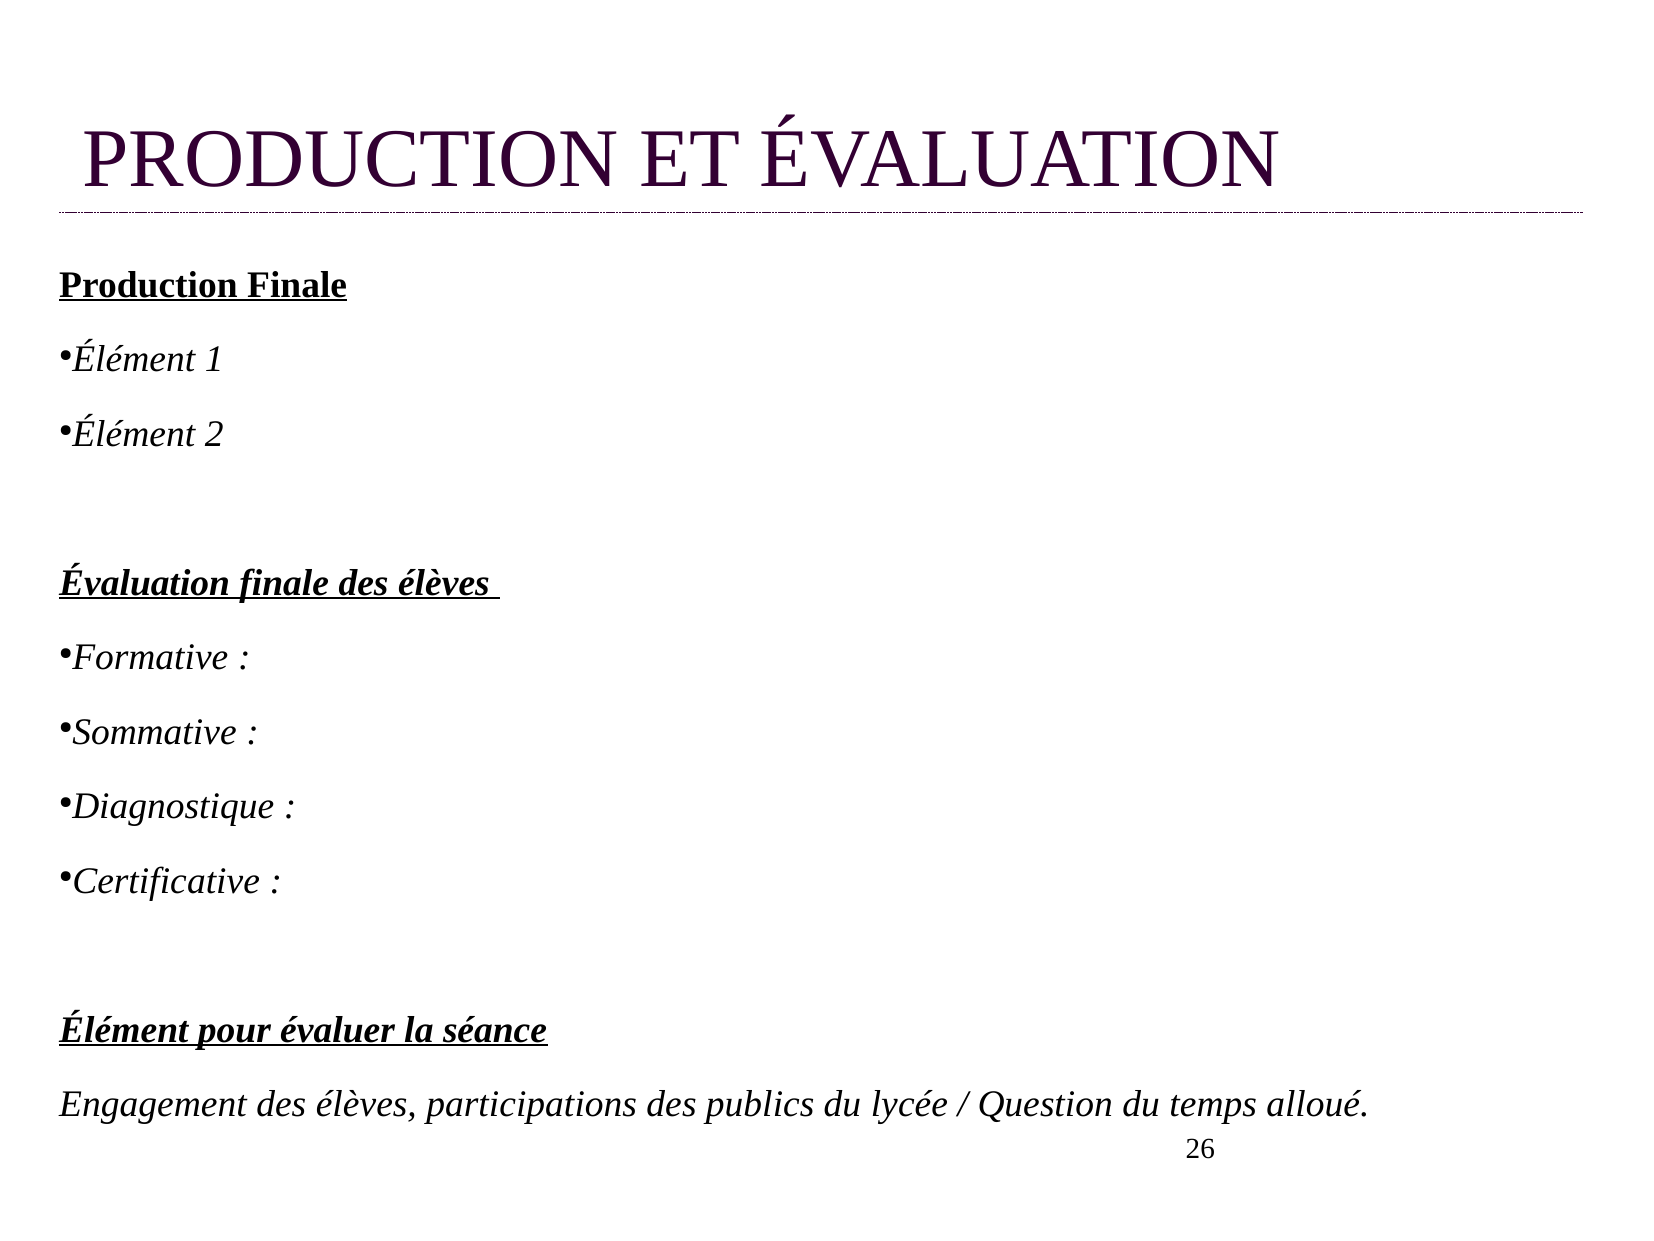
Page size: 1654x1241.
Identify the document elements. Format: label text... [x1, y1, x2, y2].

text_box [1185, 1129, 1571, 1216]
title PRODUCTION ET ÉVALUATION [82, 49, 1571, 257]
list Production Finale Élément 1 Élément 2 Évaluation finale des élèves Formative : Sommative : Diagnostique : Certificative : Élément pour évaluer la séance Engagement des élèves, participations des publics du lycée / Question du temps alloué. [59, 259, 1548, 1165]
